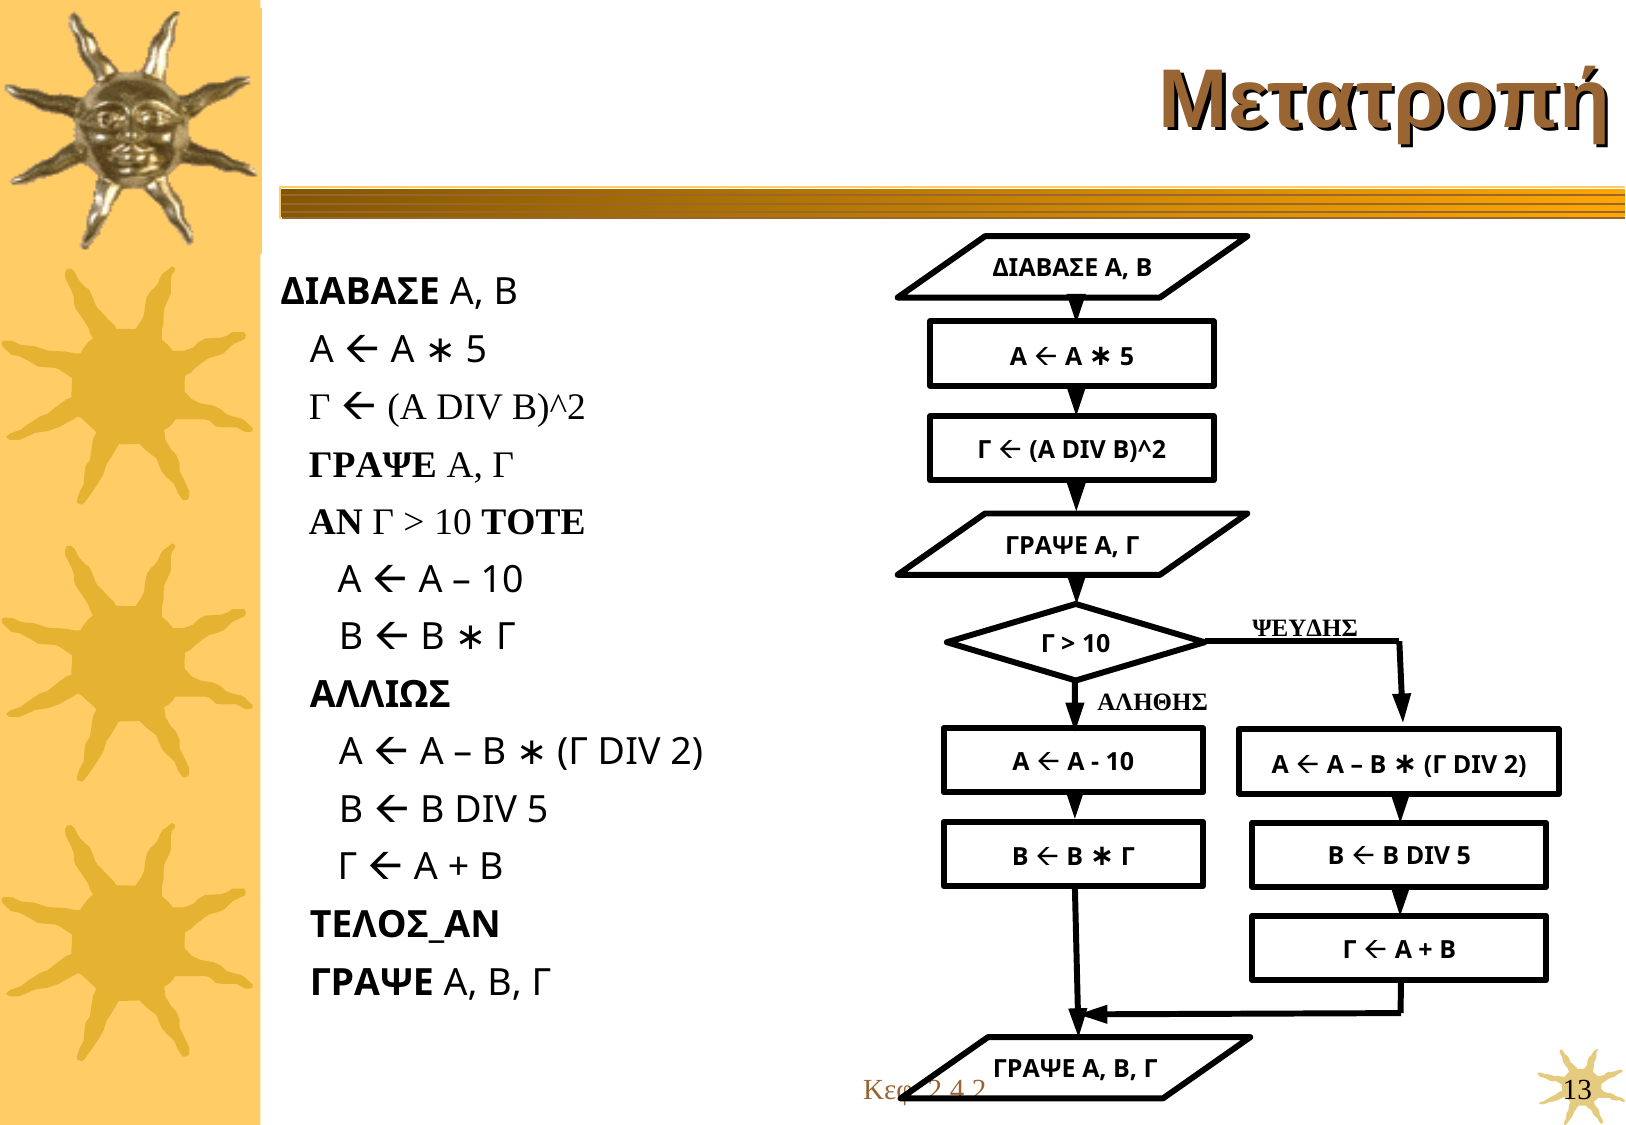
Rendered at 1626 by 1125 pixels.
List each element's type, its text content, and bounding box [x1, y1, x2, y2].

text_box ΑΛΗΘΗΣ [1074, 691, 1231, 715]
text_box ΨΕΥΔΗΣ [1227, 617, 1383, 642]
text_box Γ  (Α DIV B)^2 [930, 416, 1214, 481]
picture [1, 152, 262, 254]
text_box Γ  Α + Β [1252, 915, 1547, 981]
text_box ΔΙΑΒΑΣΕ Α, Β Α  Α ∗ 5 Γ  (Α DIV Β)^2 ΓΡΑΨΕ Α, Γ ΑΝ Γ > 10 ΤΟΤΕ Α  Α – 10 Β  Β ∗ Γ ΑΛΛΙΩΣ Α  Α – Β ∗ (Γ DIV 2) Β  Β DIV 5 Γ  Α + Β ΤΕΛΟΣ_ΑΝ ΓΡΑΨΕ Α, Β, Γ [265, 259, 798, 1010]
text_box Β  Β ∗ Γ [943, 821, 1204, 886]
text_box Α  Α - 10 [943, 728, 1204, 793]
text_box Α  Α – Β ∗ (Γ DIV 2) [1239, 729, 1560, 794]
text_box B  B DIV 5 [1252, 822, 1547, 888]
text_box Μετατροπή [0, 1, 1625, 152]
text_box ΓΡΑΨΕ Α, Γ [897, 513, 1248, 575]
text_box Α  Α ∗ 5 [930, 321, 1214, 386]
text_box ΔΙΑΒΑΣΕ Α, Β [897, 236, 1248, 298]
text_box ΓΡΑΨΕ Α, Β, Γ [900, 1037, 1251, 1099]
text_box Γ > 10 [946, 603, 1205, 680]
